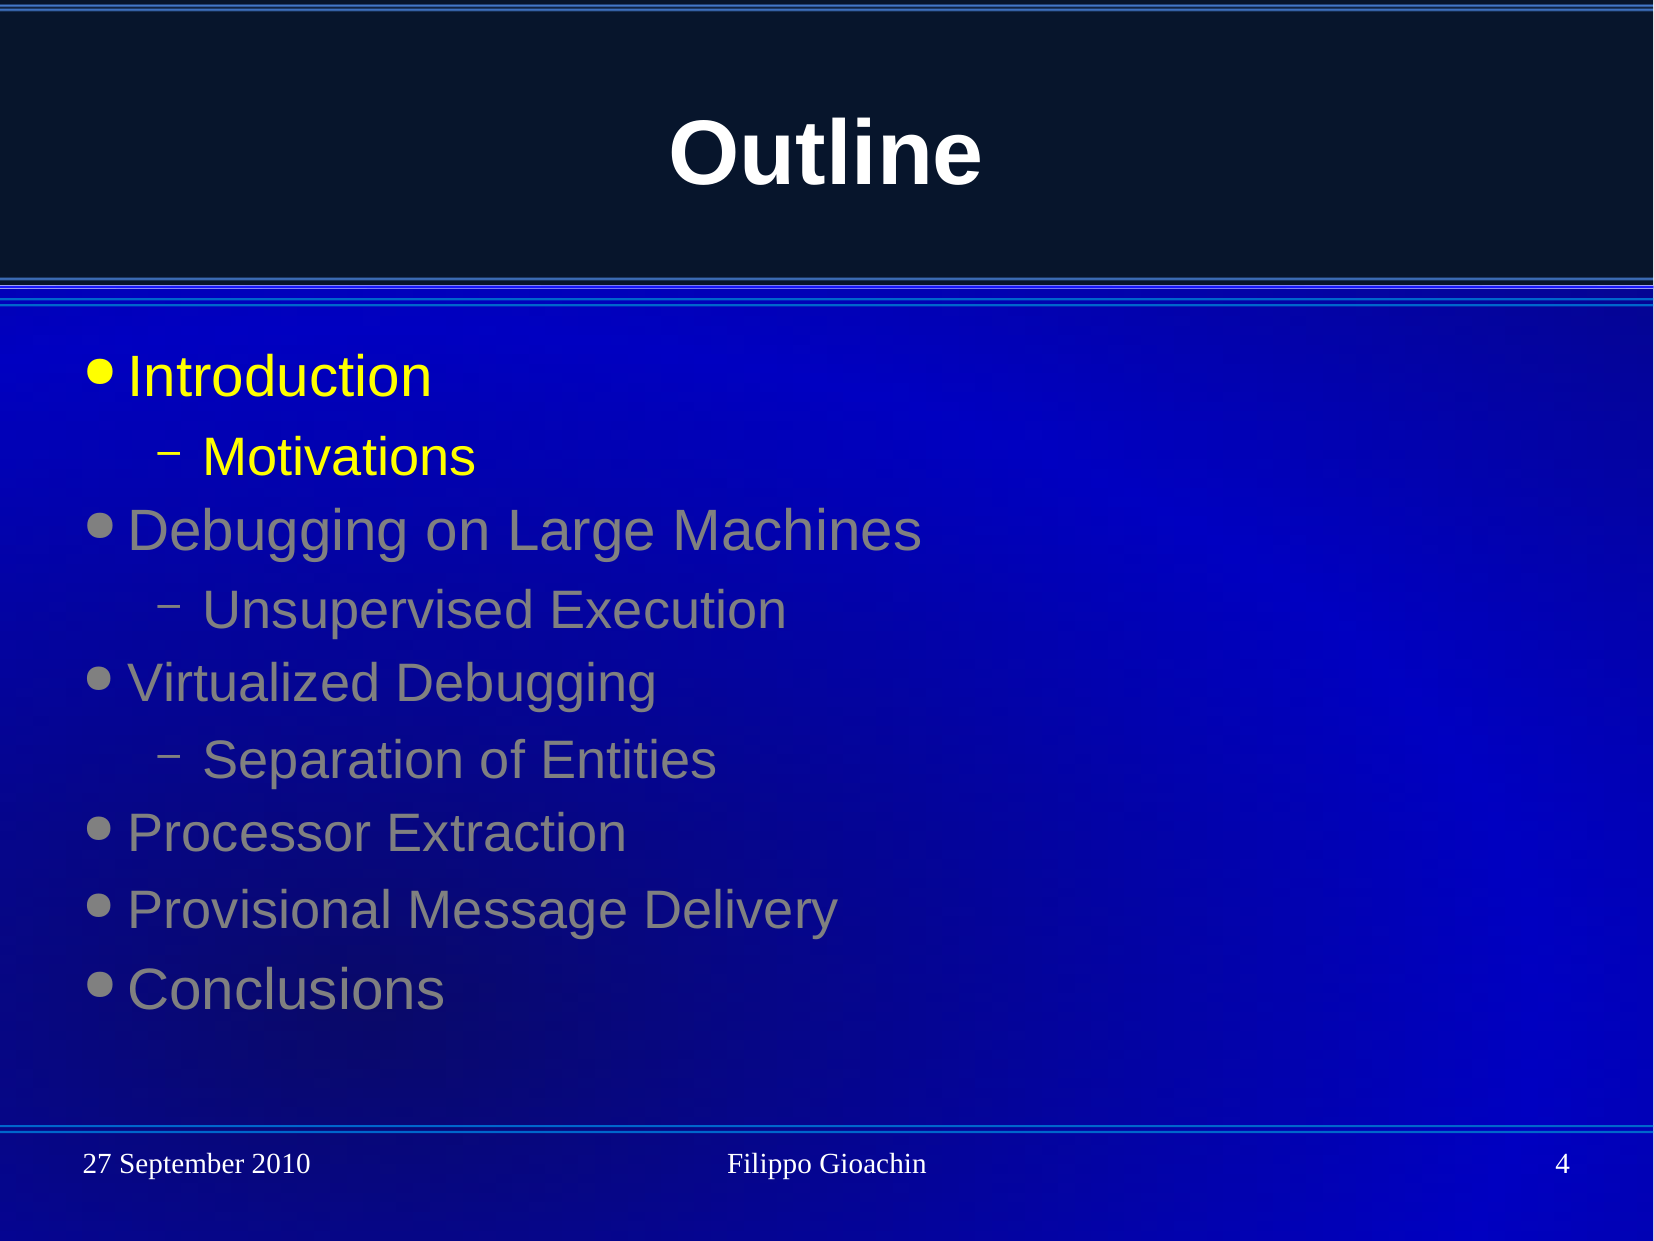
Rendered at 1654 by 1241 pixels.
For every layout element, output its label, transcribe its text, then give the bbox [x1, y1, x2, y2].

picture [210, 1161, 217, 1172]
picture [0, 307, 1654, 1125]
title Outline [82, 49, 1571, 257]
picture [270, 1160, 277, 1172]
picture [787, 1161, 793, 1172]
picture [801, 1160, 808, 1172]
picture [0, 289, 1654, 298]
picture [300, 1160, 307, 1172]
picture [0, 0, 1654, 285]
picture [153, 1161, 159, 1172]
picture [852, 1160, 859, 1172]
list Introduction Motivations Debugging on Large Machines Unsupervised Execution Virtualized Debugging Separation of Entities Processor Extraction Provisional Message Delivery Conclusions [82, 355, 1571, 1160]
picture [772, 1161, 778, 1172]
picture [0, 1134, 1654, 1241]
